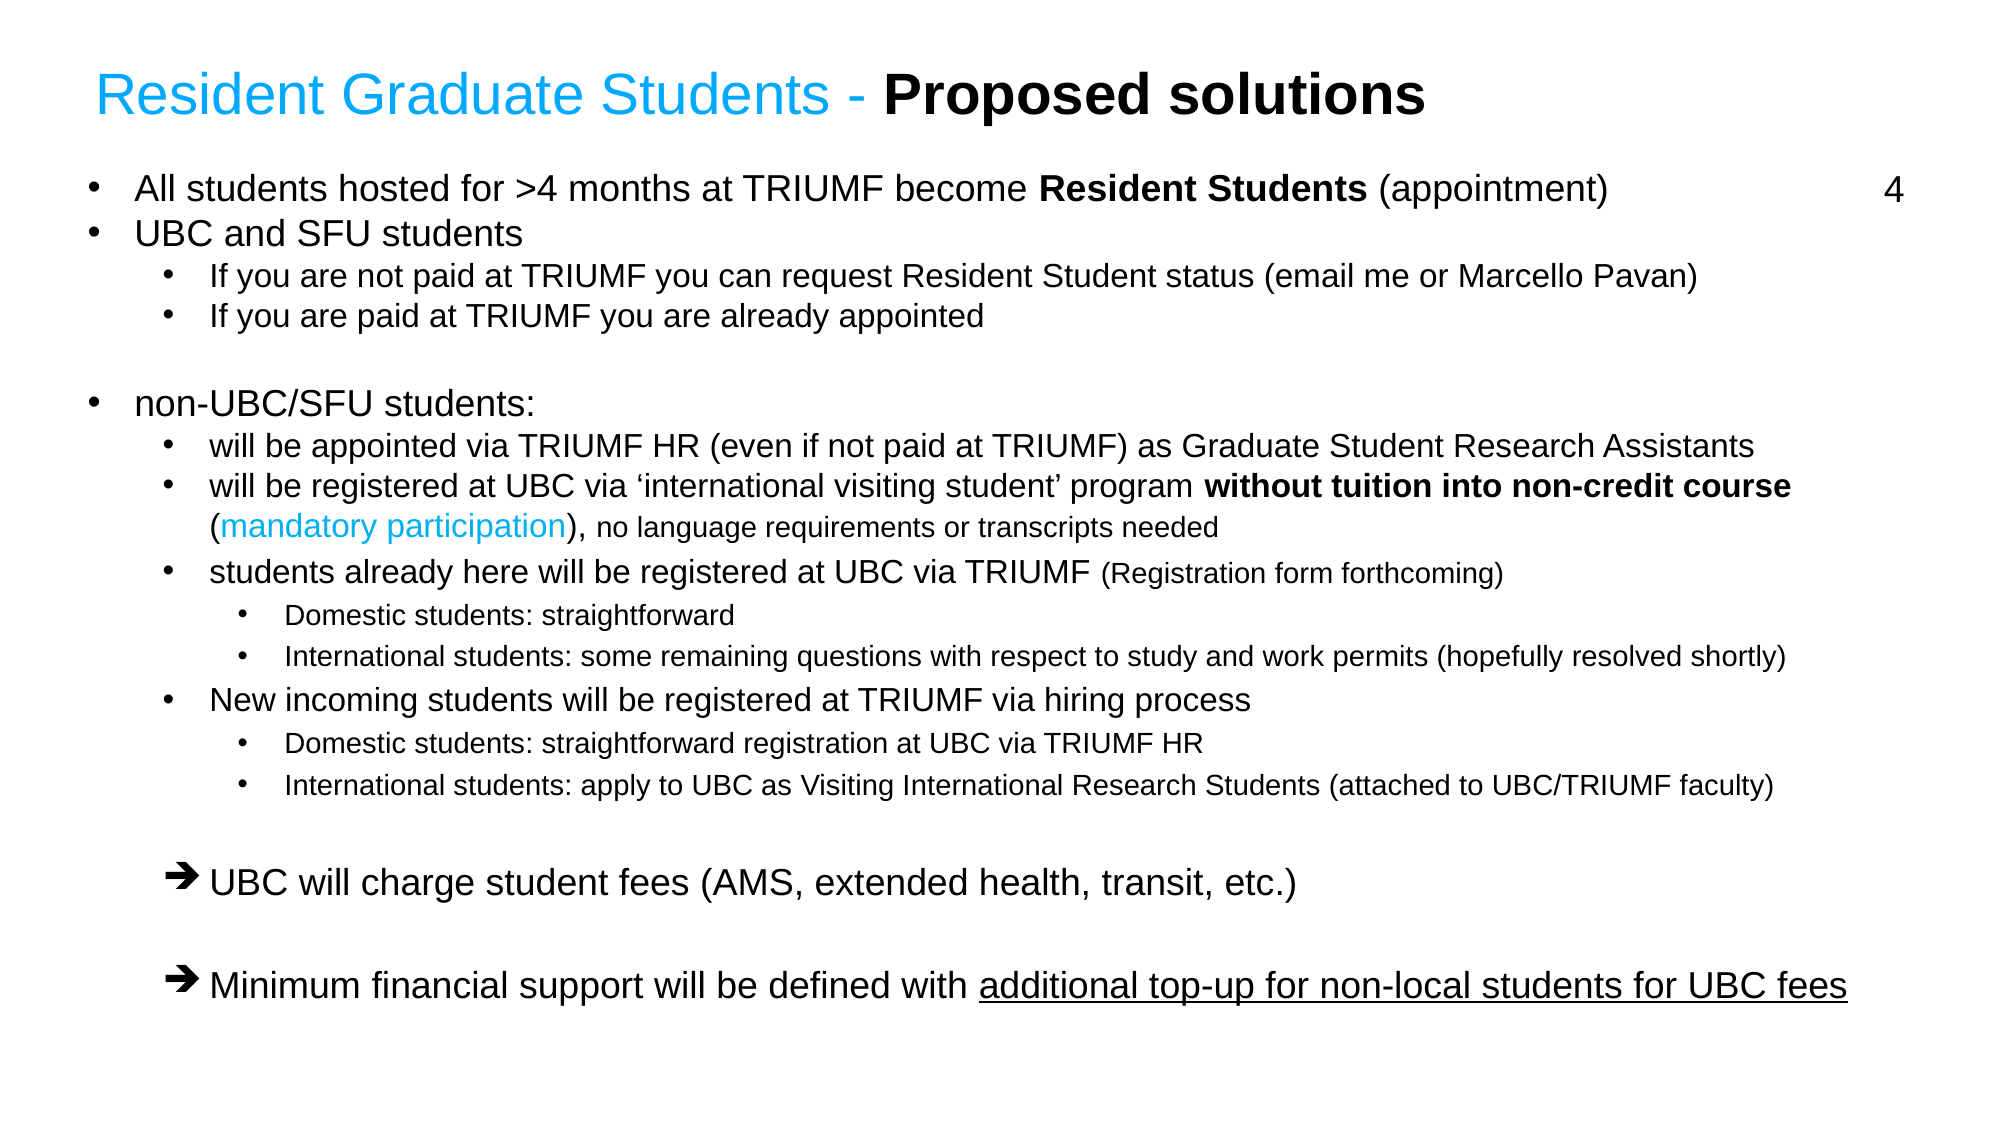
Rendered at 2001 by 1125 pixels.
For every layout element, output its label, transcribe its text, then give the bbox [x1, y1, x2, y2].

text_box Resident Graduate Students - Proposed solutions [80, 48, 1443, 134]
text_box All students hosted for >4 months at TRIUMF become Resident Students (appointment) UBC and SFU students If you are not paid at TRIUMF you can request Resident Student status (email me or Marcello Pavan) If you are paid at TRIUMF you are already appointed non-UBC/SFU students: will be appointed via TRIUMF HR (even if not paid at TRIUMF) as Graduate Student Research Assistants will be registered at UBC via ‘international visiting student’ program without tuition into non-credit course (mandatory participation), no language requirements or transcripts needed students already here will be registered at UBC via TRIUMF (Registration form forthcoming) Domestic students: straightforward International students: some remaining questions with respect to study and work permits (hopefully resolved shortly) New incoming students will be registered at TRIUMF via hiring process Domestic students: straightforward registration at UBC via TRIUMF HR International students: apply to UBC as Visiting International Research Students (attached to UBC/TRIUMF faculty) UBC will charge student fees (AMS, extended health, transit, etc.) Minimum financial support will be defined with additional top-up for non-local students for UBC fees [72, 156, 1892, 1014]
